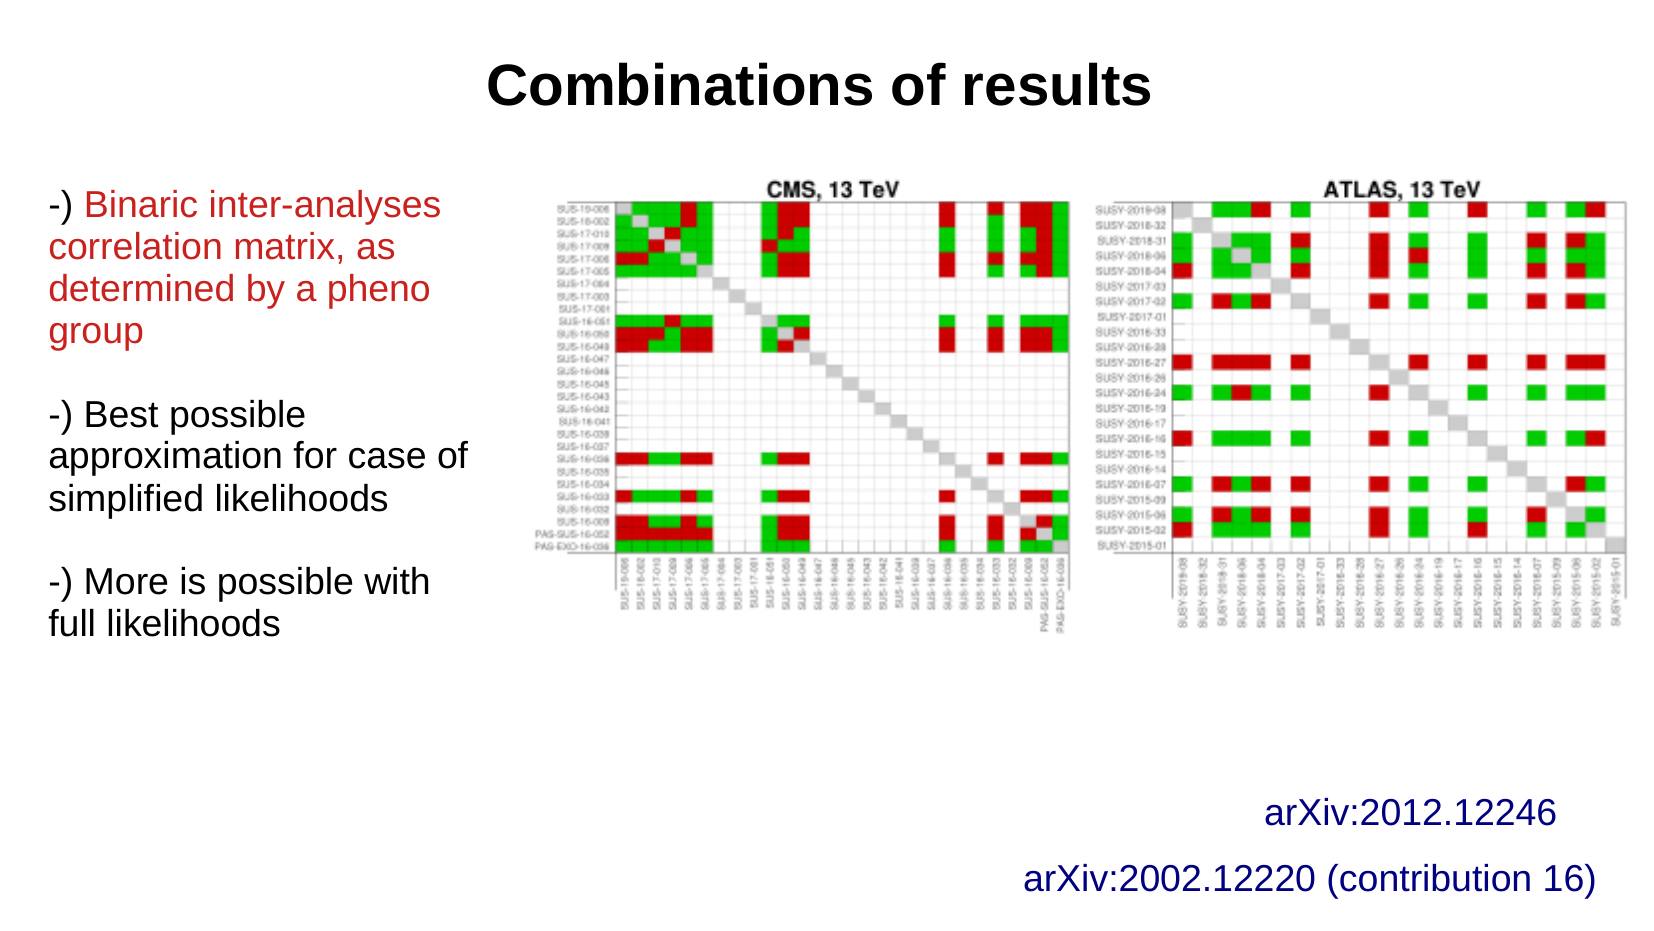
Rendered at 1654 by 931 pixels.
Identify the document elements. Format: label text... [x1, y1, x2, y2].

text_box arXiv:2002.12220 (contribution 16) [1008, 850, 1625, 907]
text_box Combinations of results [290, 45, 1351, 191]
picture [512, 172, 1654, 658]
text_box arXiv:2012.12246 [1249, 784, 1625, 842]
text_box -) Binaric inter-analyses correlation matrix, as determined by a pheno group -) Best possible approximation for case of simplified likelihoods -) More is possible with full likelihoods [33, 175, 488, 737]
